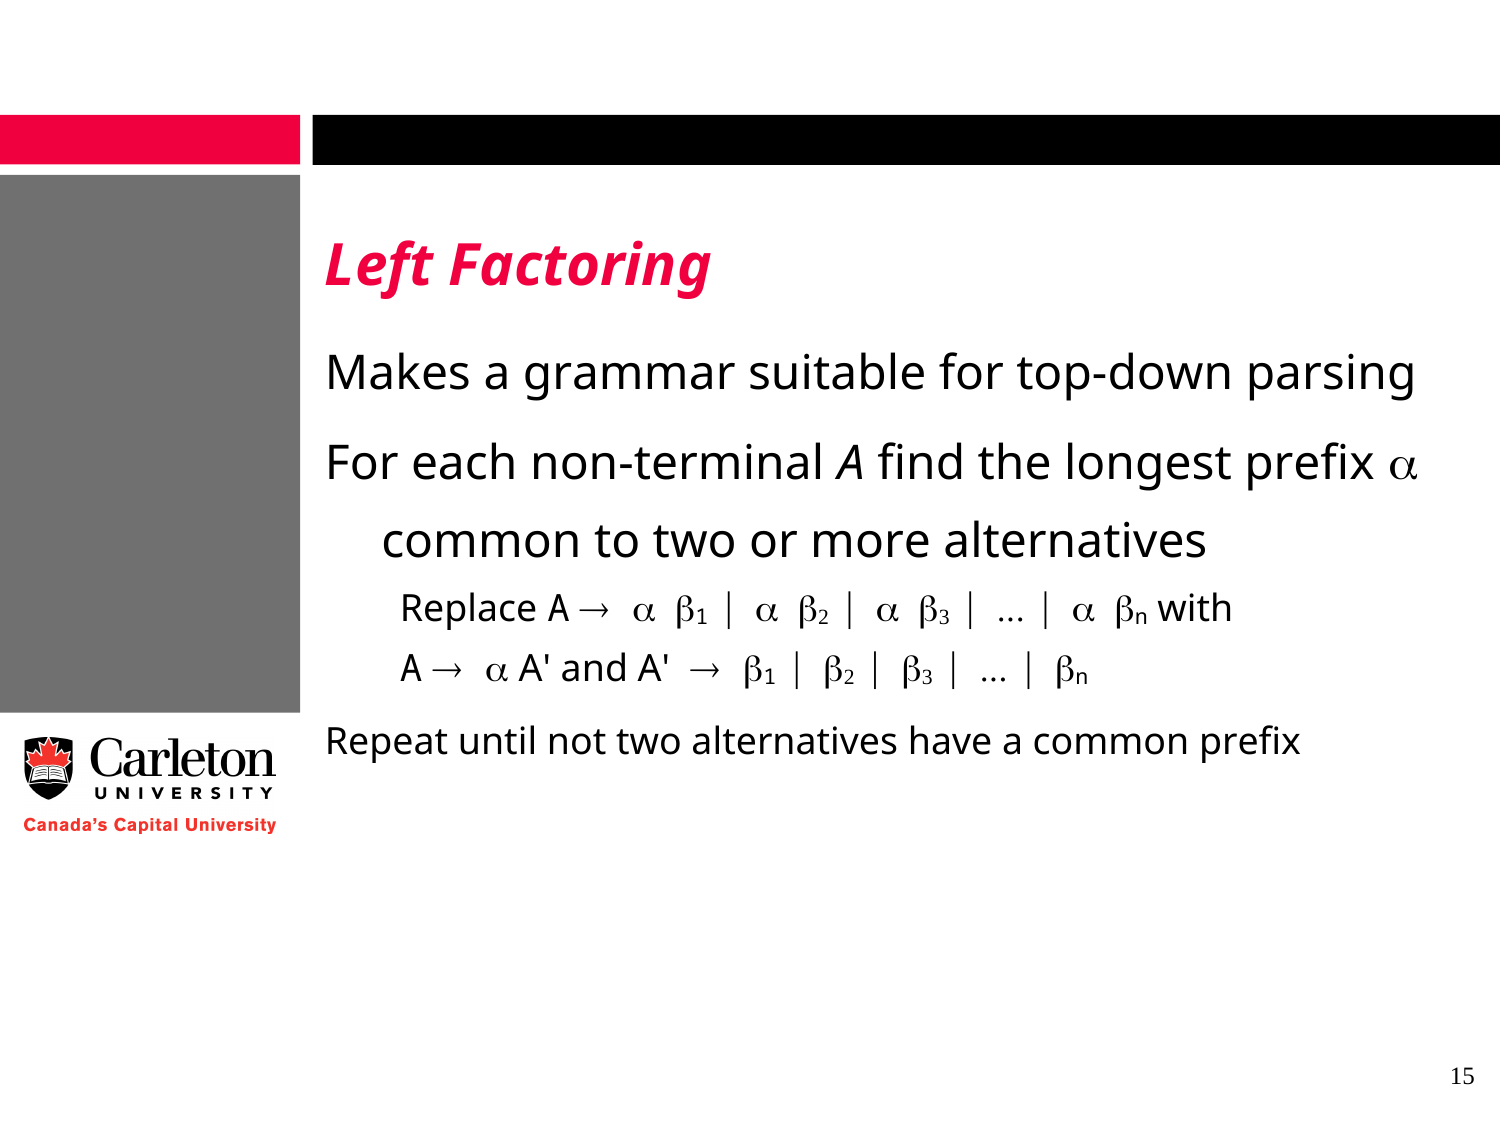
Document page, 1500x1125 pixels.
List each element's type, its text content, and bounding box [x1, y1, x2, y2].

picture [24, 737, 276, 834]
title Left Factoring [324, 194, 1450, 324]
list Makes a grammar suitable for top-down parsing For each non-terminal A find the longest prefix a common to two or more alternatives Replace A  a b1 | a b2 | a b3 | ... | a bn with A  a A' and A'  b1 | b2 | b3 | ... | bn Repeat until not two alternatives have a common prefix [324, 324, 1450, 1036]
